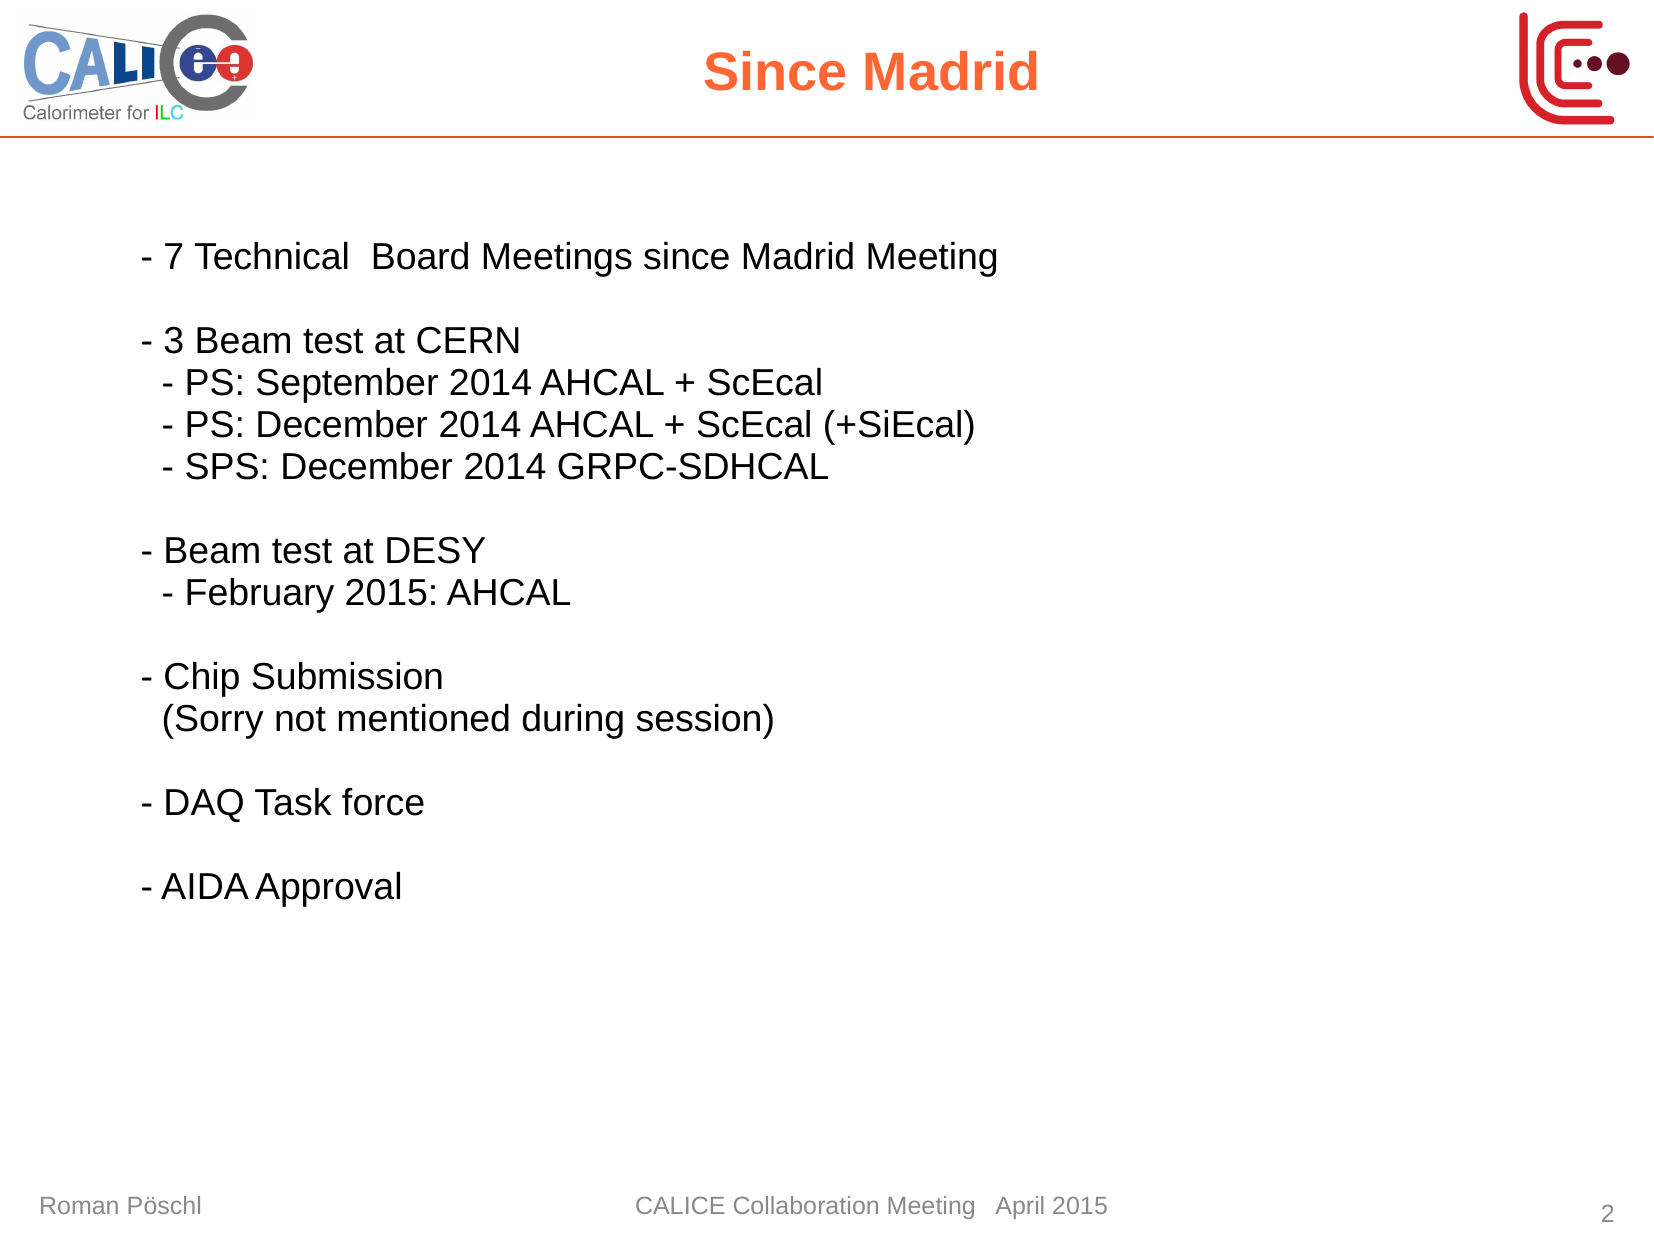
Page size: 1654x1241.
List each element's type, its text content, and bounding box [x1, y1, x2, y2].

picture [20, 10, 255, 122]
title Since Madrid [128, 29, 1617, 113]
text_box - 7 Technical Board Meetings since Madrid Meeting - 3 Beam test at CERN - PS: September 2014 AHCAL + ScEcal - PS: December 2014 AHCAL + ScEcal (+SiEcal) - SPS: December 2014 GRPC-SDHCAL - Beam test at DESY - February 2015: AHCAL - Chip Submission (Sorry not mentioned during session) - DAQ Task force - AIDA Approval [125, 228, 1561, 915]
picture [1508, 2, 1641, 135]
